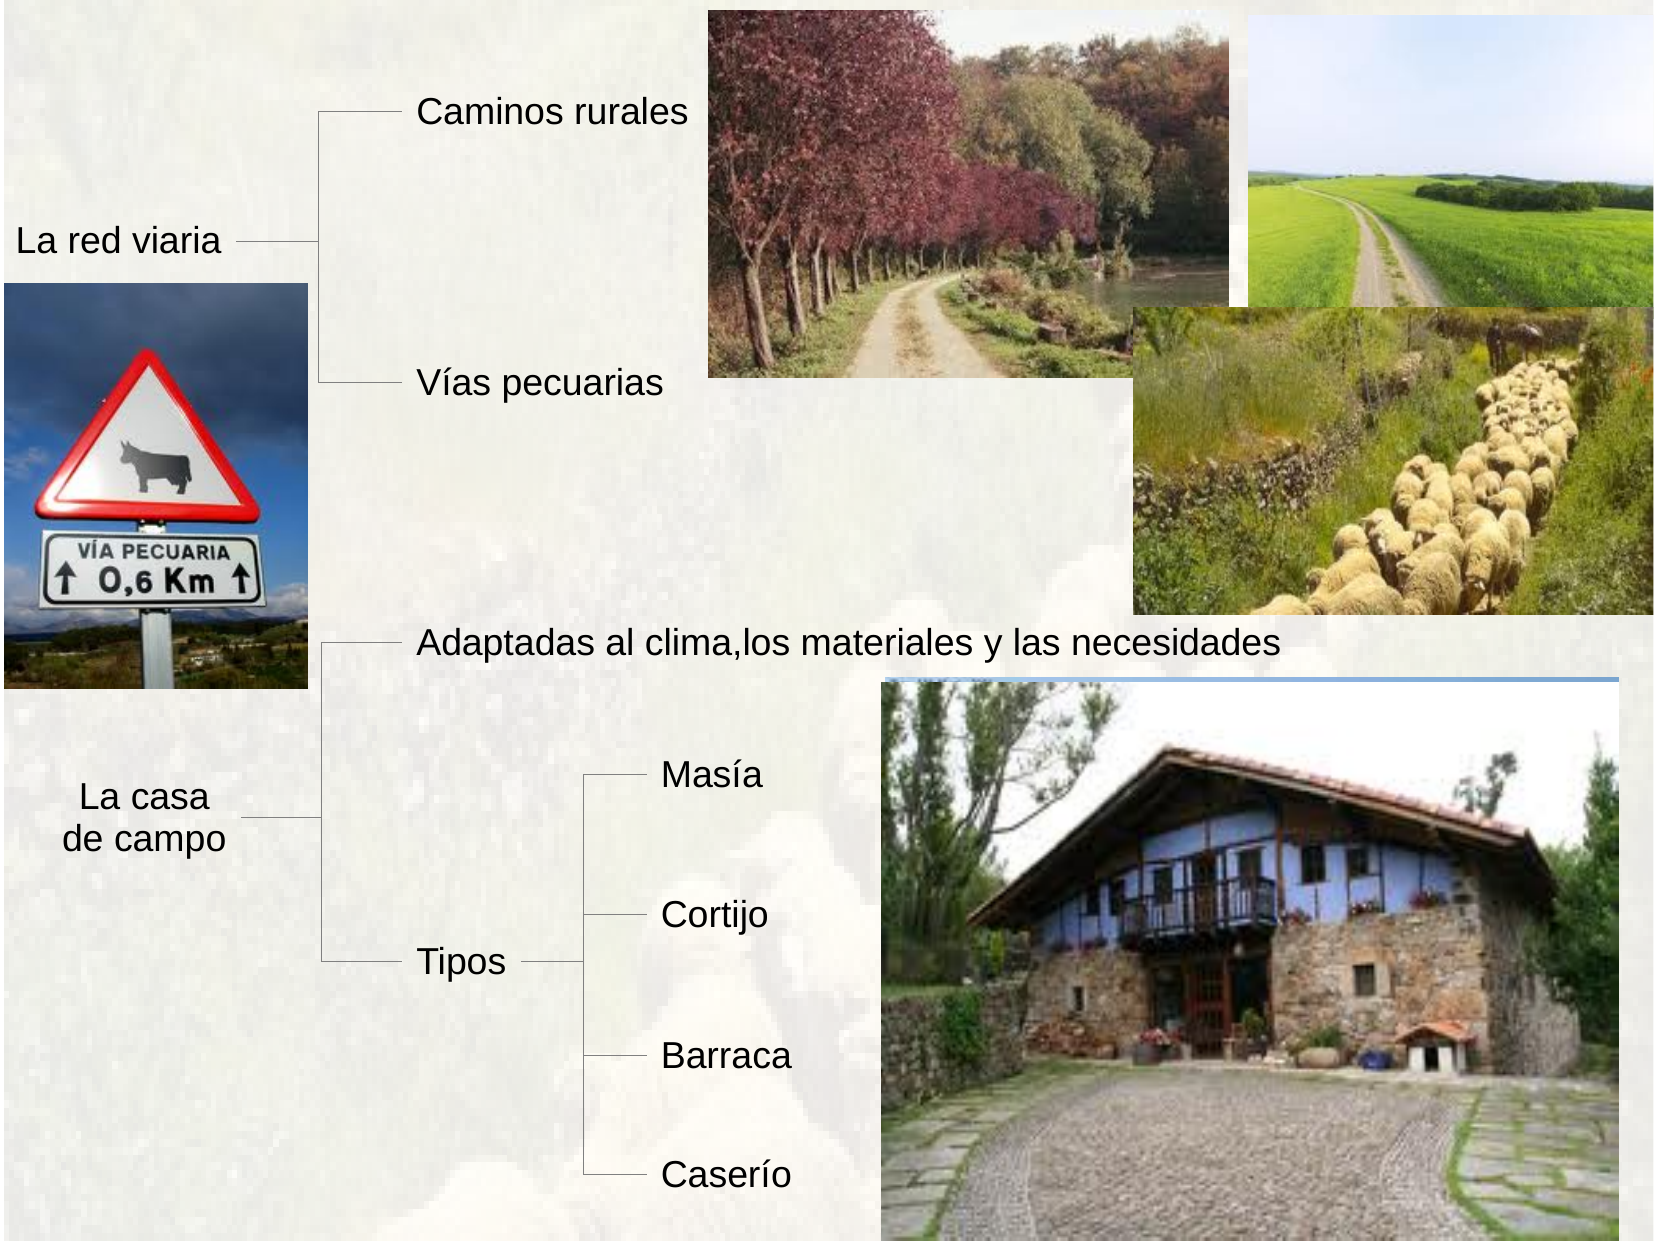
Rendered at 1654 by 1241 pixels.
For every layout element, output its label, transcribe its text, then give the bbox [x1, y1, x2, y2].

text_box Barraca [646, 1027, 807, 1085]
text_box Masía [646, 746, 778, 804]
text_box Caminos rurales [401, 82, 704, 140]
text_box La red viaria [0, 212, 237, 270]
text_box Tipos [401, 933, 522, 990]
text_box Adaptadas al clima,los materiales y las necesidades [401, 614, 1297, 672]
text_box Cortijo [646, 885, 784, 943]
text_box La casa de campo [47, 767, 242, 867]
text_box Vías pecuarias [401, 354, 679, 412]
picture [4, 0, 1654, 1241]
text_box Caserío [646, 1145, 807, 1203]
